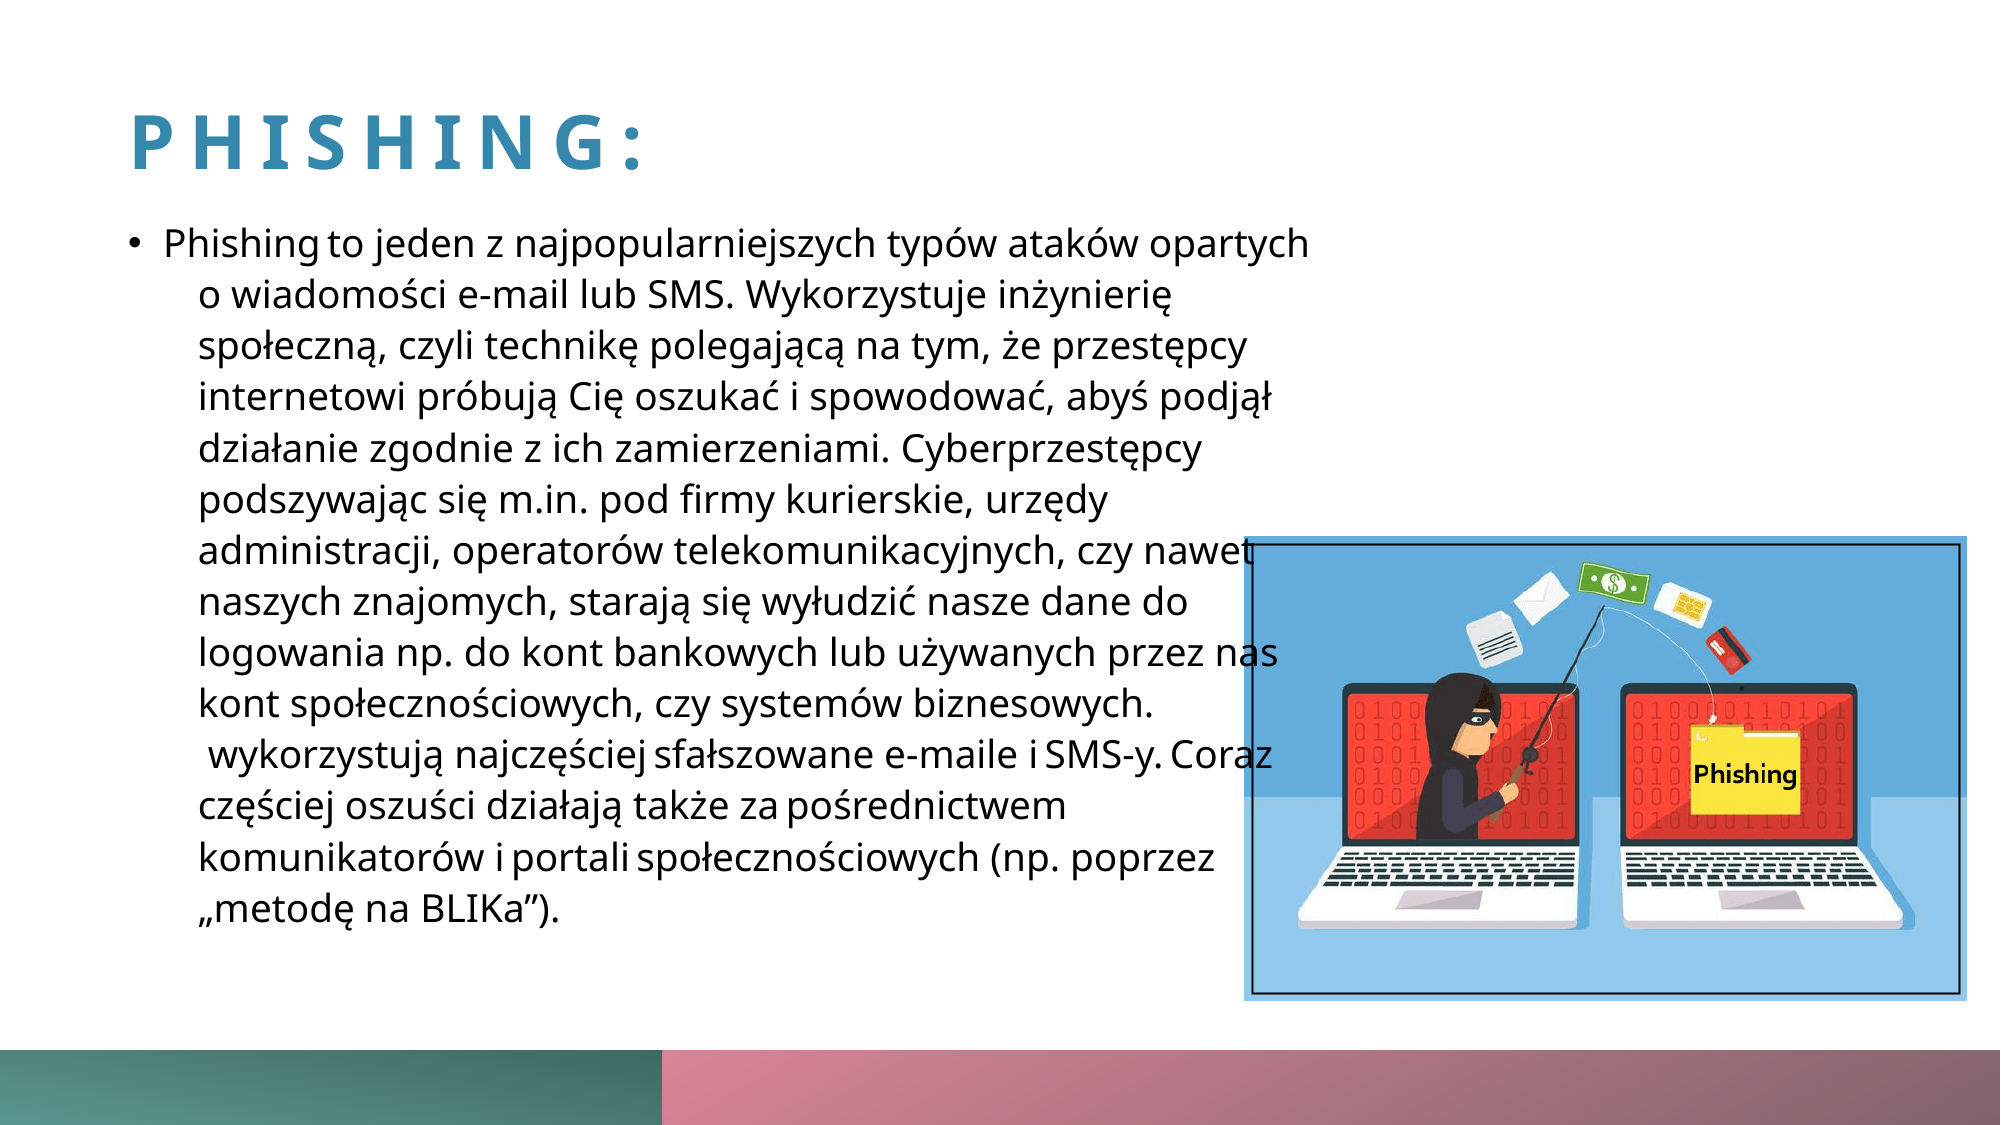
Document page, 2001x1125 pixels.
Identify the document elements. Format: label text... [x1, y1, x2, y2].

title Phishing: [128, 61, 1809, 185]
list Phishing to jeden z najpopularniejszych typów ataków opartych o wiadomości e-mail lub SMS. Wykorzystuje inżynierię społeczną, czyli technikę polegającą na tym, że przestępcy internetowi próbują Cię oszukać i spowodować, abyś podjął działanie zgodnie z ich zamierzeniami. Cyberprzestępcy podszywając się m.in. pod firmy kurierskie, urzędy administracji, operatorów telekomunikacyjnych, czy nawet naszych znajomych, starają się wyłudzić nasze dane do logowania np. do kont bankowych lub używanych przez nas kont społecznościowych, czy systemów biznesowych. wykorzystują najczęściej sfałszowane e-maile i SMS-y. Coraz częściej oszuści działają także za pośrednictwem komunikatorów i portali społecznościowych (np. poprzez „metodę na BLIKa”). [128, 214, 1313, 969]
picture [1244, 536, 1967, 1001]
